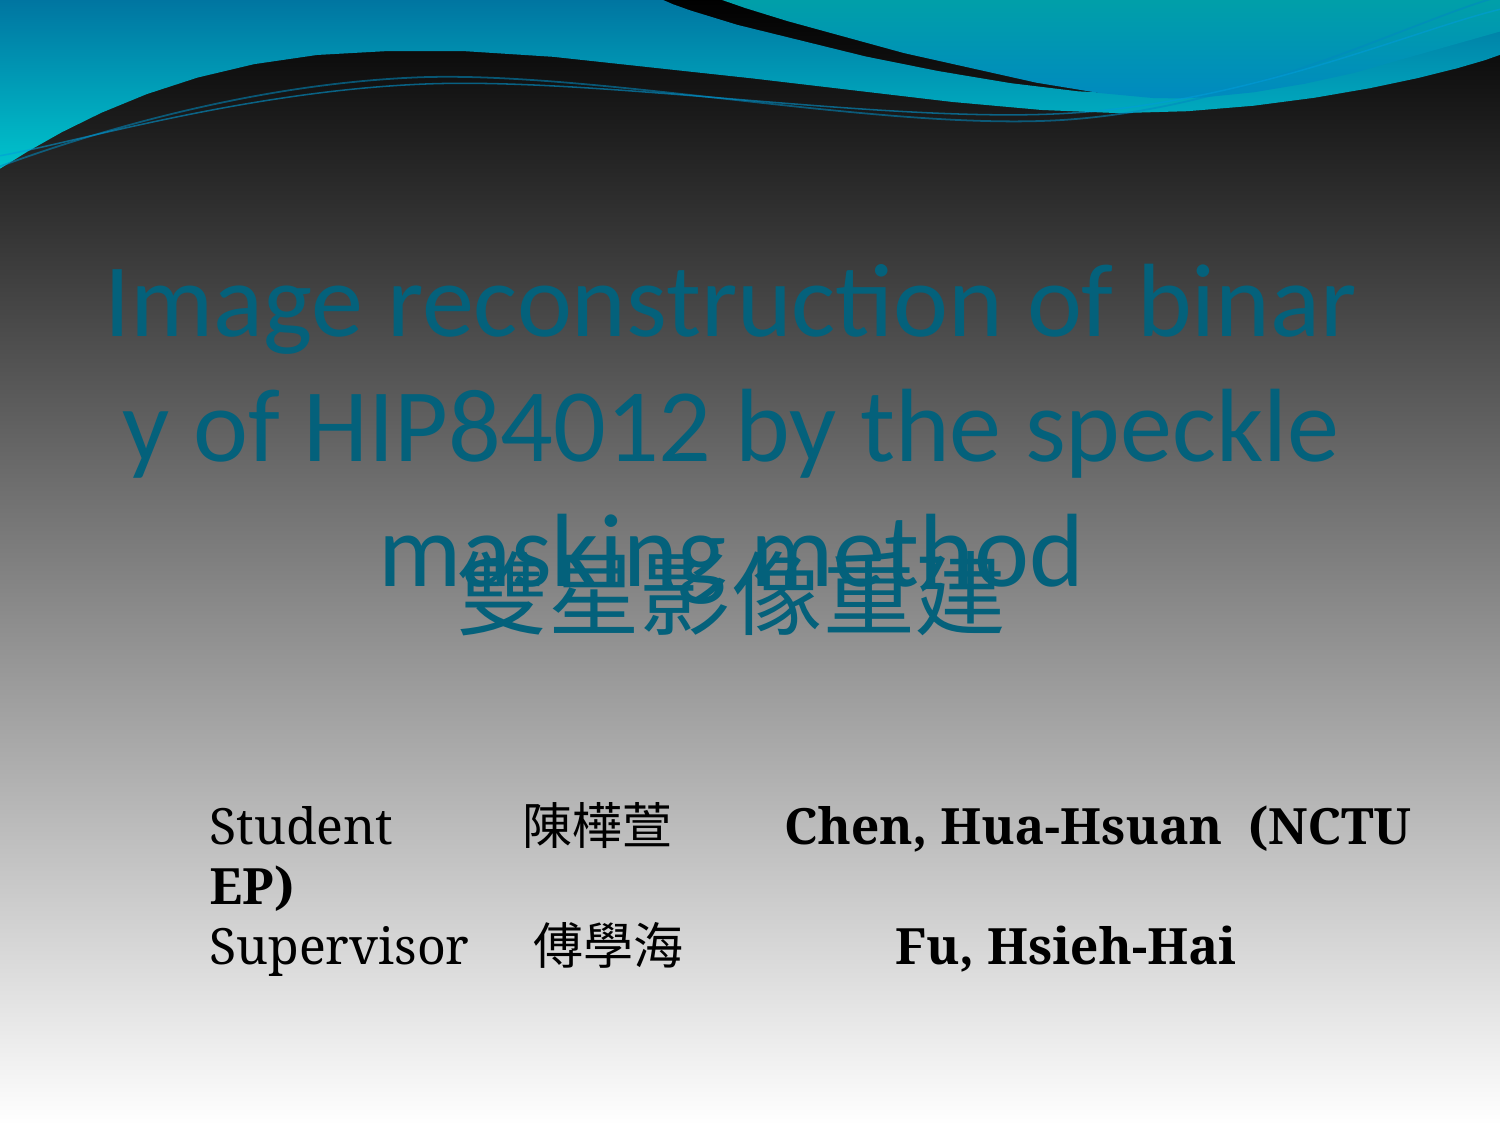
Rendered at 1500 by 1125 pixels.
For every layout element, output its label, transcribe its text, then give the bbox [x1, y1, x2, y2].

text_box Student 陳樺萱 Chen, Hua-Hsuan (NCTU EP) Supervisor 傅學海 Fu, Hsieh-Hai [194, 786, 1435, 982]
title Image reconstruction of binary of HIP84012 by the speckle masking method [87, 224, 1376, 525]
subtitle 雙星影像重建 [87, 529, 1376, 818]
